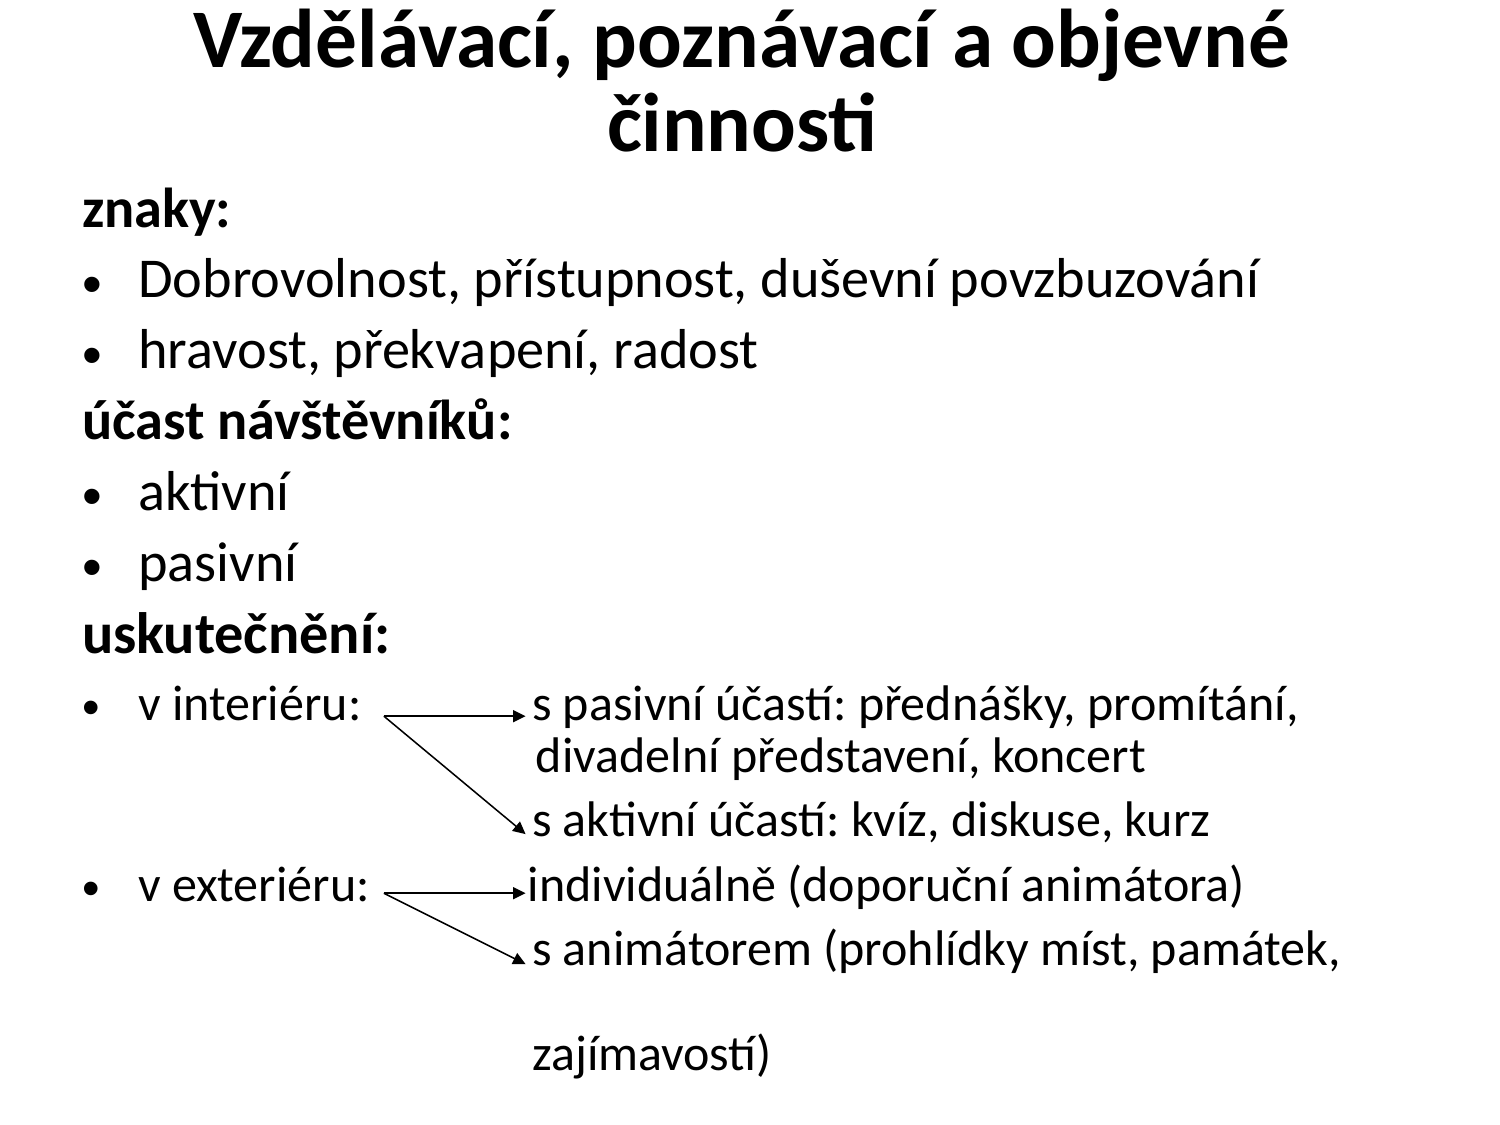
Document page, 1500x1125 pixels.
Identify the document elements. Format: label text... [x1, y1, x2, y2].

title Vzdělávací, poznávací a objevné činnosti [67, 0, 1418, 177]
list znaky: Dobrovolnost, přístupnost, duševní povzbuzování hravost, překvapení, radost účast návštěvníků: aktivní pasivní uskutečnění: v interiéru: s pasivní účastí: přednášky, promítání, divadelní představení, koncert s aktivní účastí: kvíz, diskuse, kurz v exteriéru: individuálně (doporuční animátora) s animátorem (prohlídky míst, památek, zajímavostí) [67, 177, 1418, 1125]
